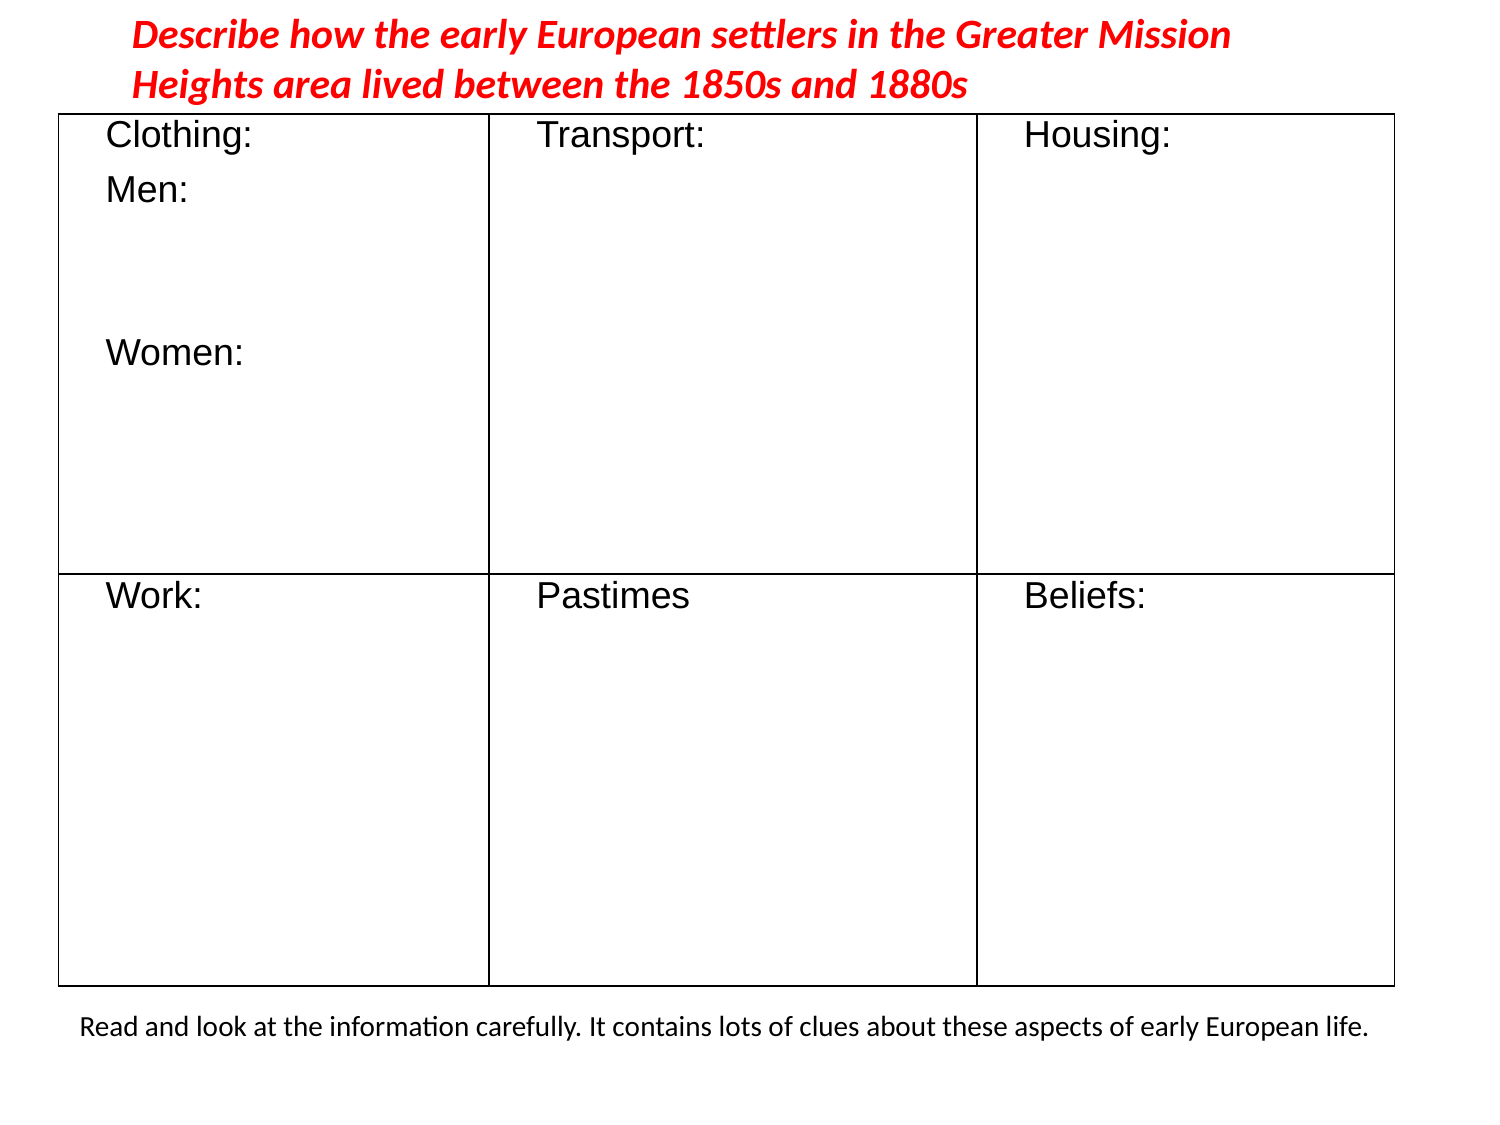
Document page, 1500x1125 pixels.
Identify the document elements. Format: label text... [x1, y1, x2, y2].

table_cell Pastimes [490, 575, 976, 985]
table_header Housing: [978, 115, 1394, 573]
table_header Transport: [490, 115, 976, 573]
table_cell Work: [59, 575, 488, 985]
text_box Read and look at the information carefully. It contains lots of clues about these aspects of early European life. [64, 999, 1400, 1050]
table_header Clothing: Men: Women: [59, 115, 488, 573]
text_box Describe how the early European settlers in the Greater Mission Heights area lived between the 1850s and 1880s [117, 0, 1360, 115]
table_cell Beliefs: [978, 575, 1394, 985]
